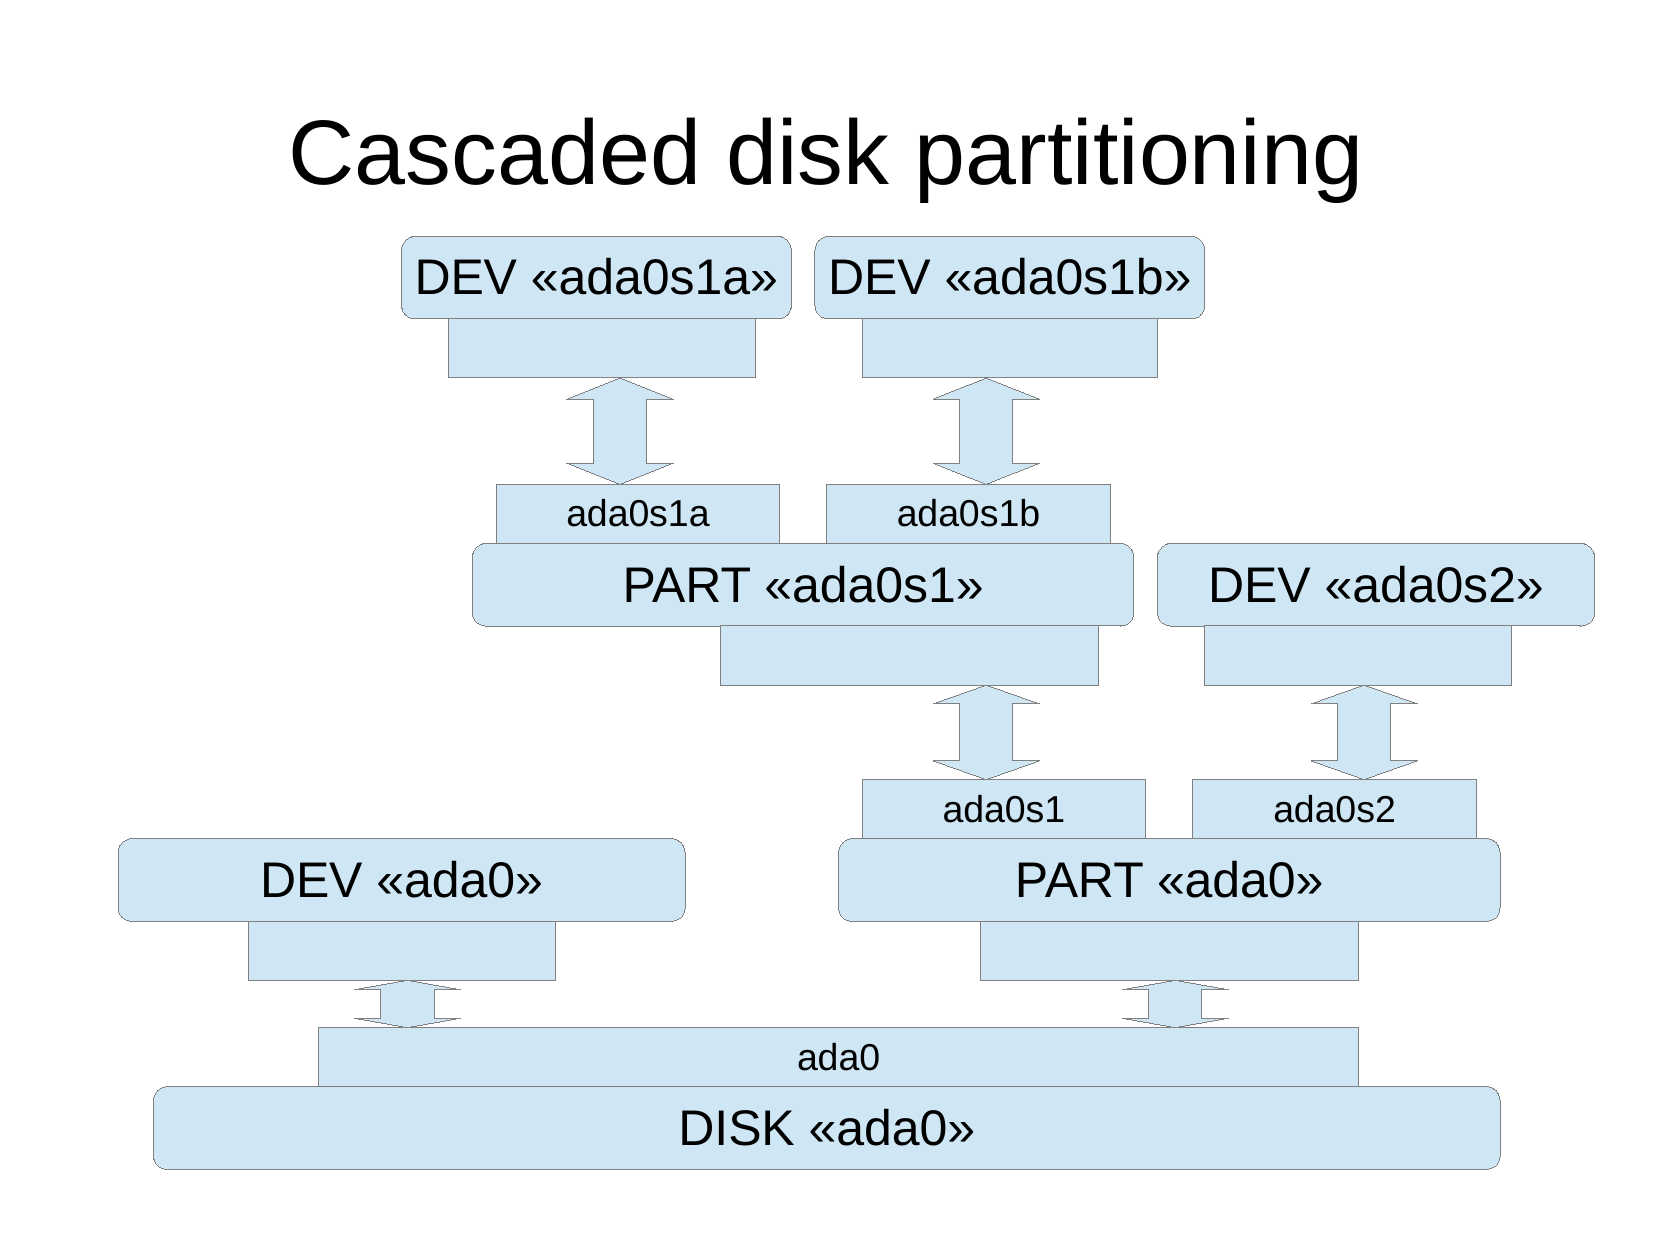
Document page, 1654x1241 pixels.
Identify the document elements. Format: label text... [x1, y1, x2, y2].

text_box DEV «ada0» [118, 838, 686, 922]
text_box ada0 [318, 1027, 1359, 1087]
title Cascaded disk partitioning [82, 49, 1571, 257]
text_box [980, 921, 1359, 1028]
text_box DEV «ada0s1b» [814, 236, 1205, 319]
text_box [448, 318, 756, 485]
text_box ada0s1b [826, 484, 1111, 544]
text_box PART «ada0» [838, 838, 1501, 922]
text_box [248, 921, 556, 1028]
text_box DEV «ada0s2» [1157, 543, 1595, 627]
text_box ada0s1 [862, 779, 1146, 839]
text_box PART «ada0s1» [472, 543, 1134, 627]
text_box [1204, 625, 1512, 780]
text_box ada0s1a [496, 484, 780, 544]
text_box [720, 625, 1099, 780]
text_box ada0s2 [1192, 779, 1477, 839]
text_box [862, 318, 1158, 485]
text_box DISK «ada0» [153, 1086, 1501, 1170]
text_box DEV «ada0s1a» [401, 236, 792, 319]
